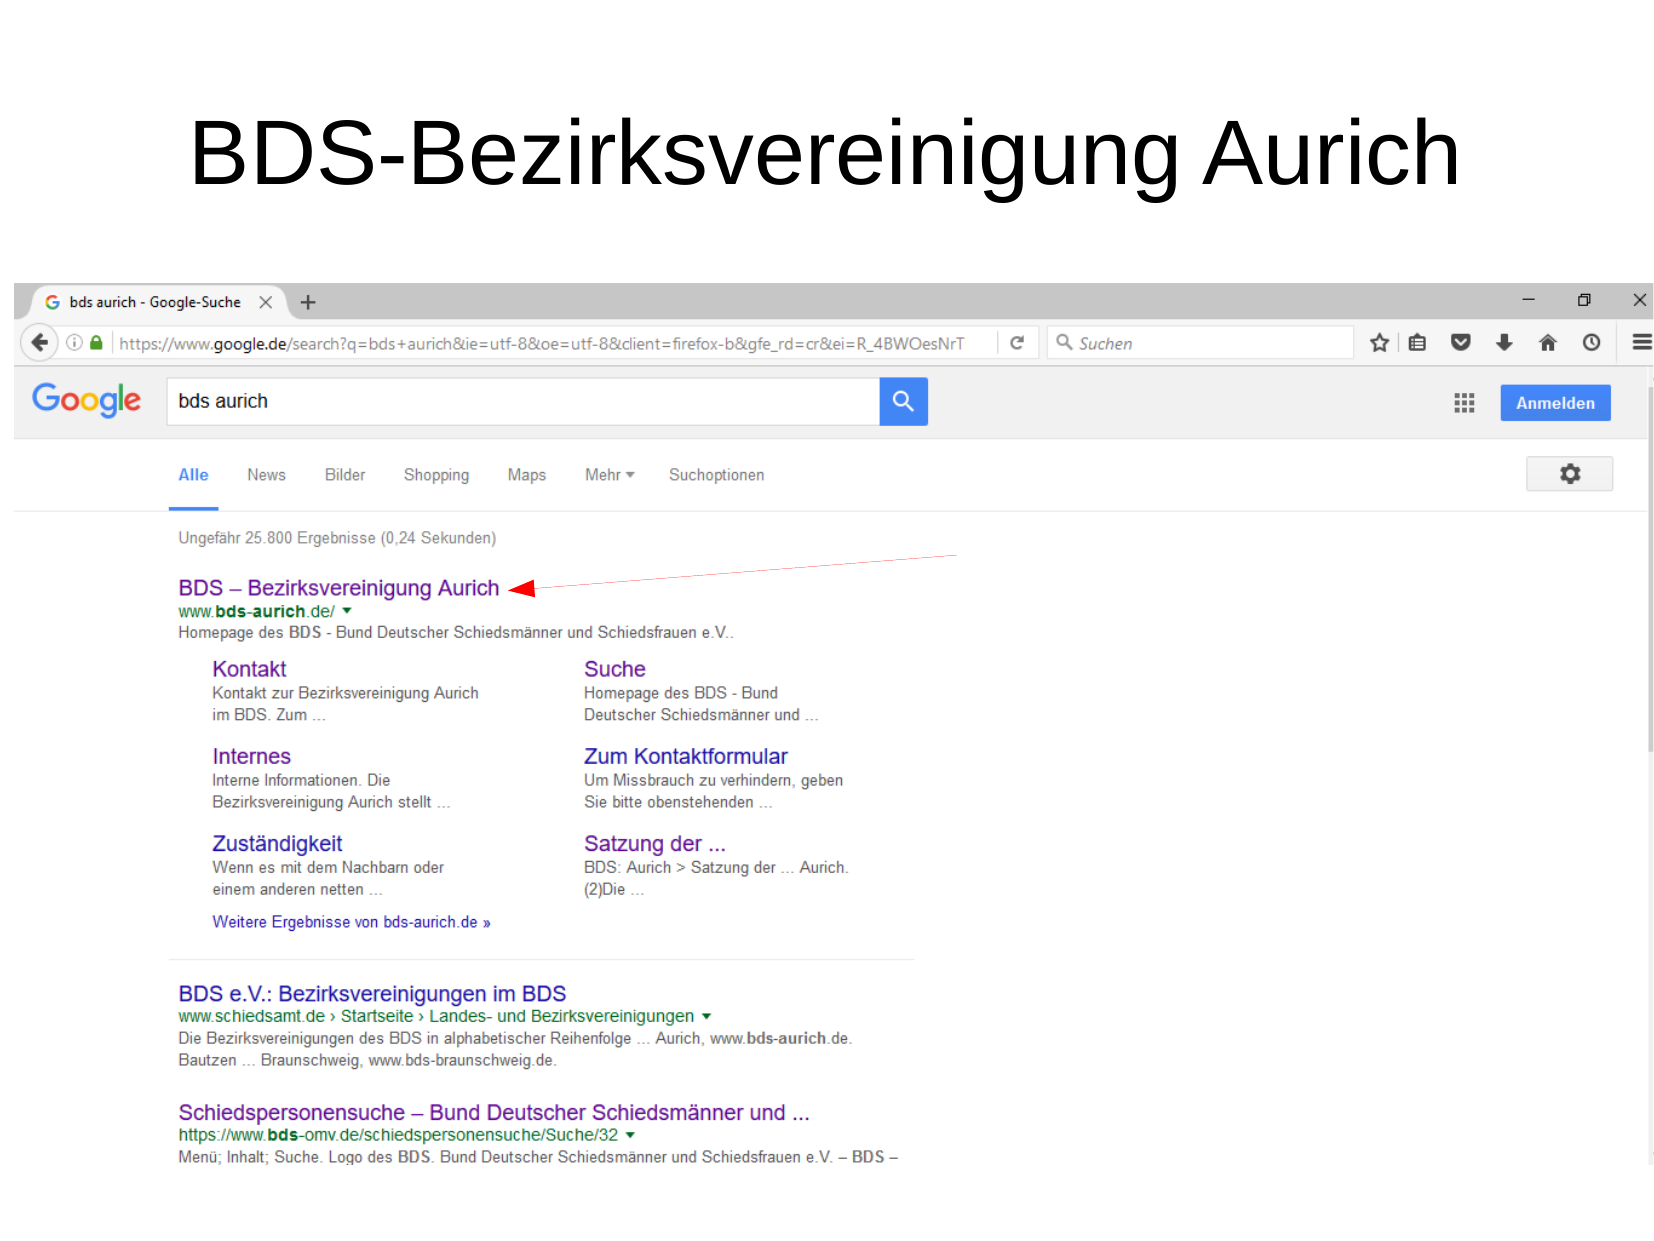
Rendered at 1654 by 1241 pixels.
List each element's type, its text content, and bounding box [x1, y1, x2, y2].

title BDS-Bezirksvereinigung Aurich [82, 49, 1571, 257]
picture [14, 283, 1654, 1165]
